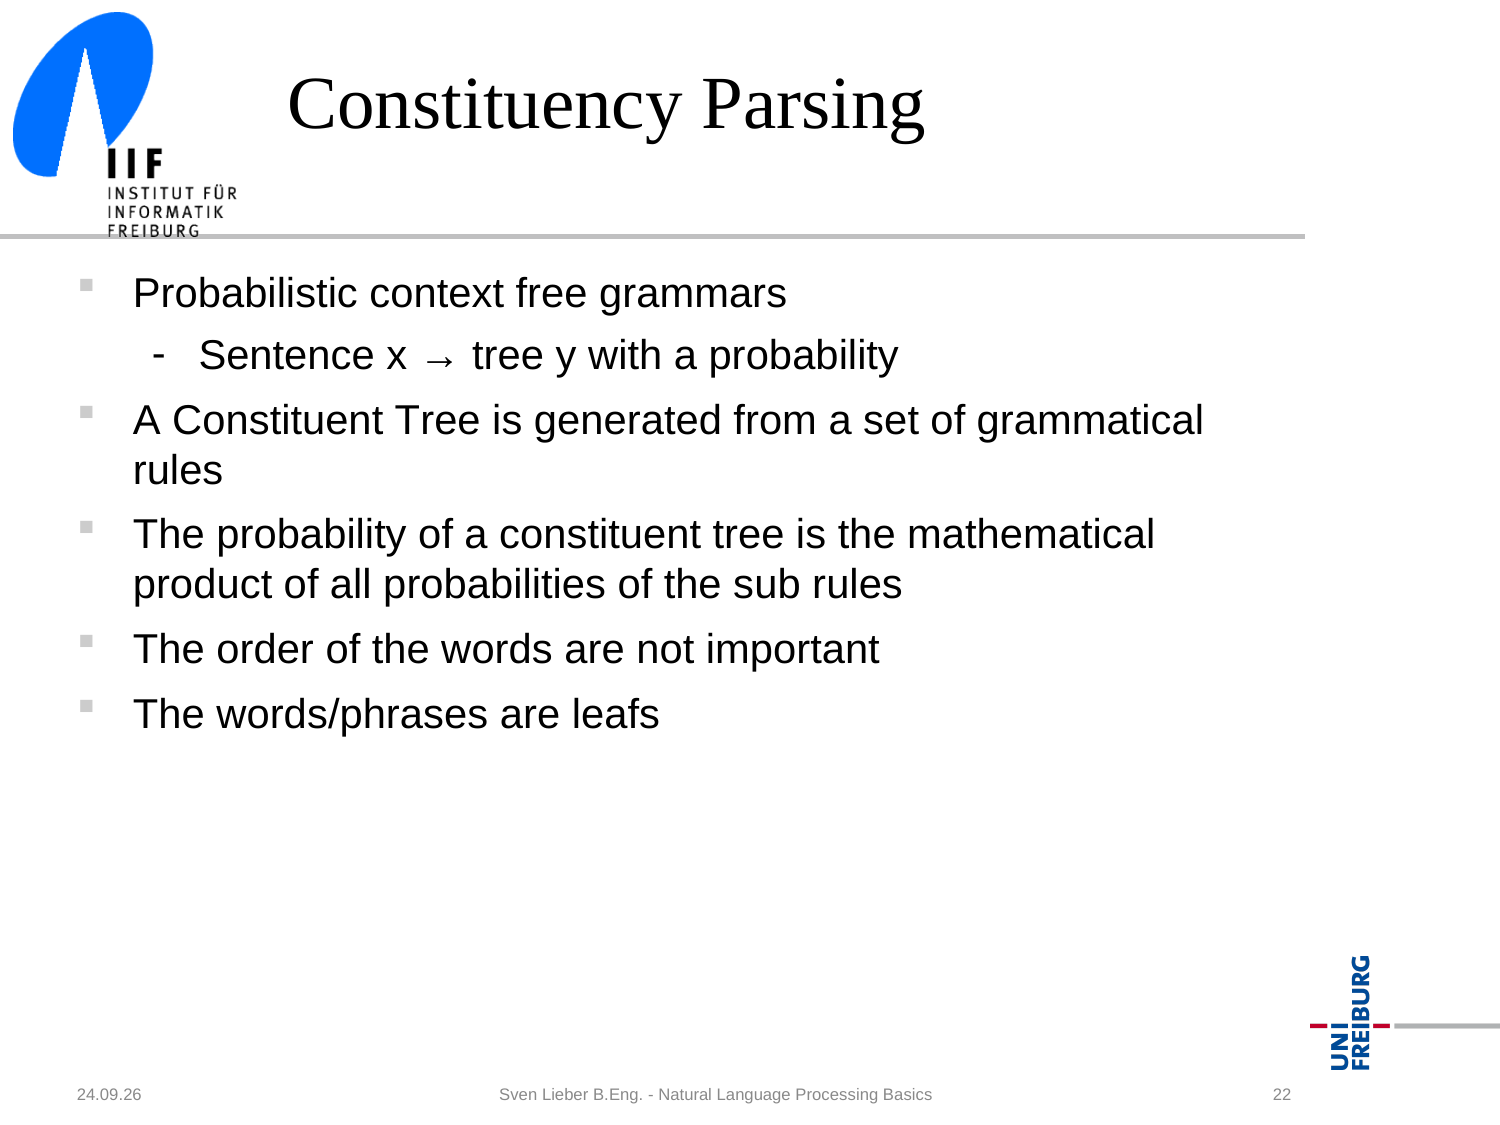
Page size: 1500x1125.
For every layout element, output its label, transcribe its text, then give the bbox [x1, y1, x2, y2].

picture [13, 12, 237, 237]
picture [1310, 956, 1500, 1070]
title Constituency Parsing [272, 46, 1306, 152]
list Probabilistic context free grammars Sentence x → tree y with a probability A Constituent Tree is generated from a set of grammatical rules The probability of a constituent tree is the mathematical product of all probabilities of the sub rules The order of the words are not important The words/phrases are leafs [76, 265, 1306, 896]
